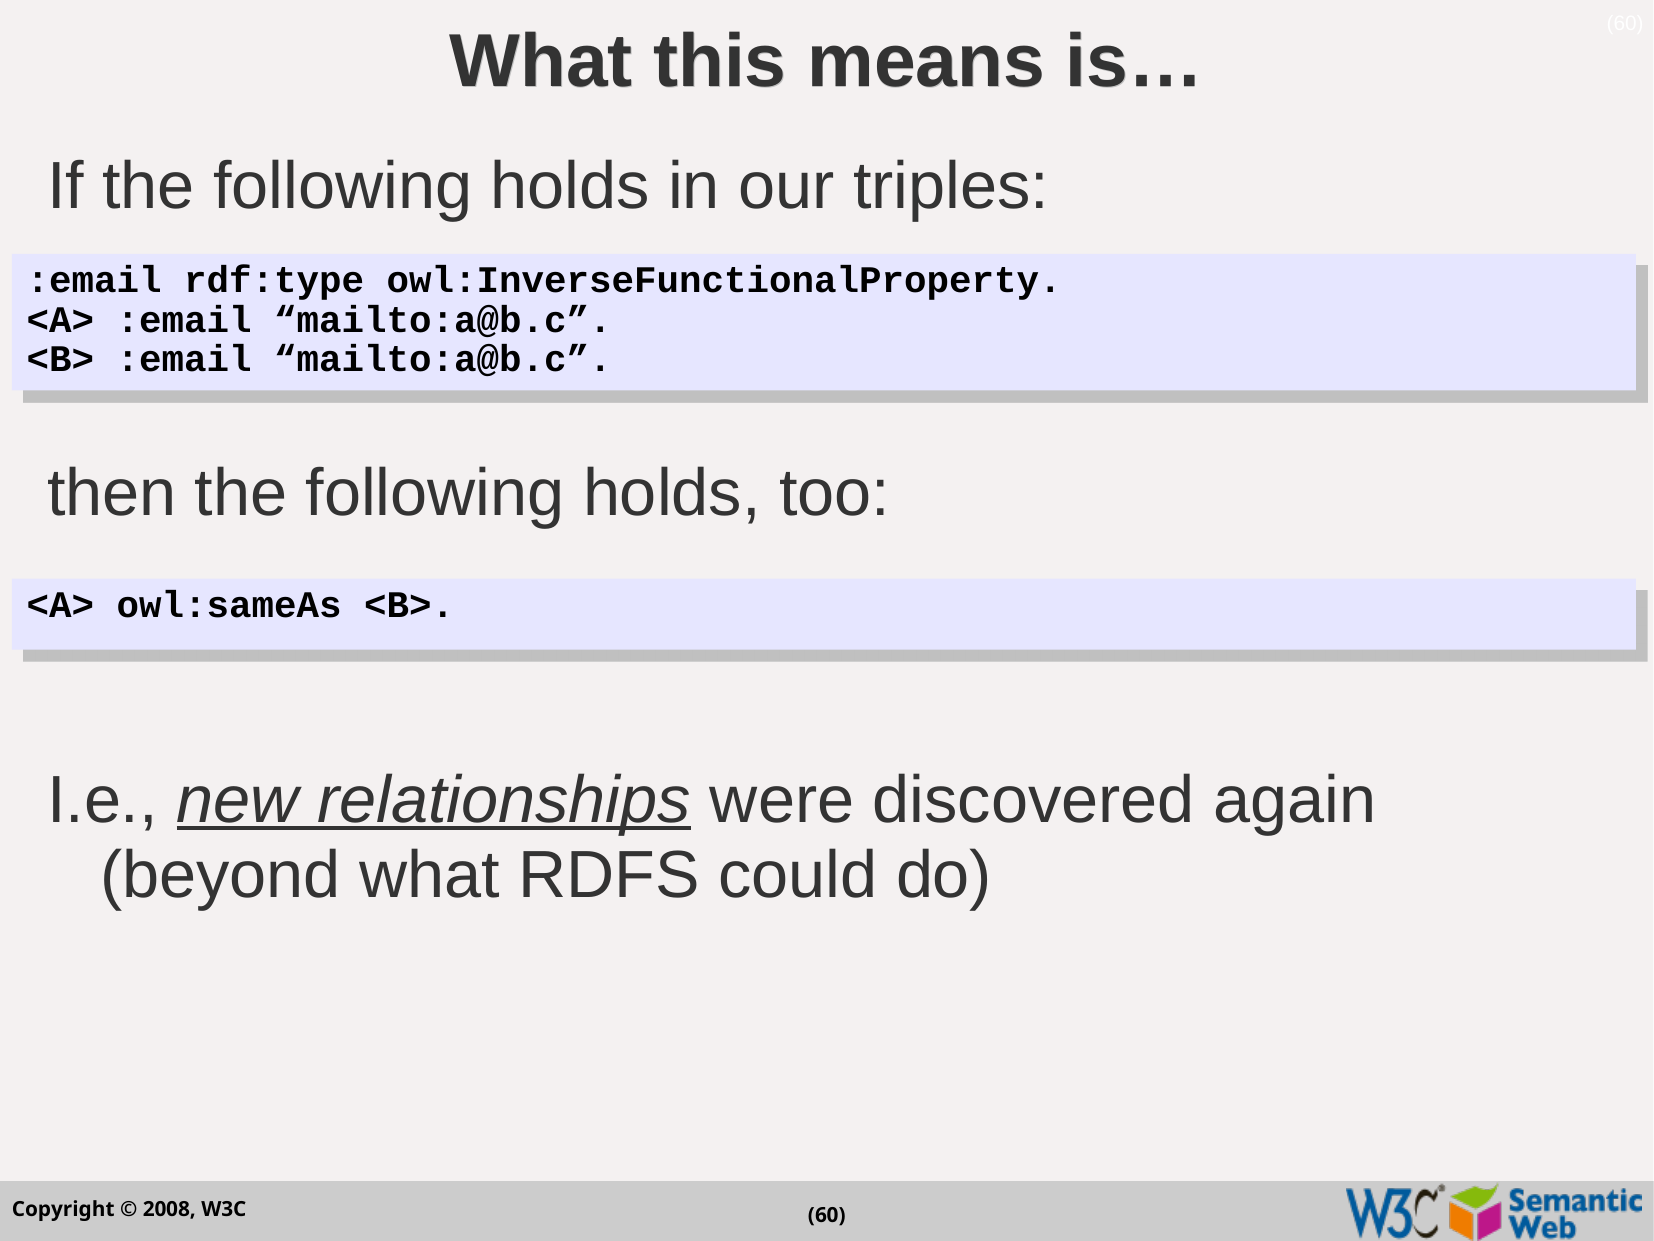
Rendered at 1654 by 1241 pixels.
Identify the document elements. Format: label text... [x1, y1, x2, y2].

picture [1346, 1181, 1642, 1241]
list then the following holds, too: [29, 454, 1624, 556]
list I.e., new relationships were discovered again (beyond what RDFS could do) [29, 761, 1624, 940]
text_box <A> owl:sameAs <B>. [11, 578, 1636, 650]
title What this means is… [0, 0, 1654, 119]
text_box :email rdf:type owl:InverseFunctionalProperty. <A> :email “mailto:a@b.c”. <B> :email “mailto:a@b.c”. [11, 253, 1636, 391]
list If the following holds in our triples: [29, 147, 1624, 237]
